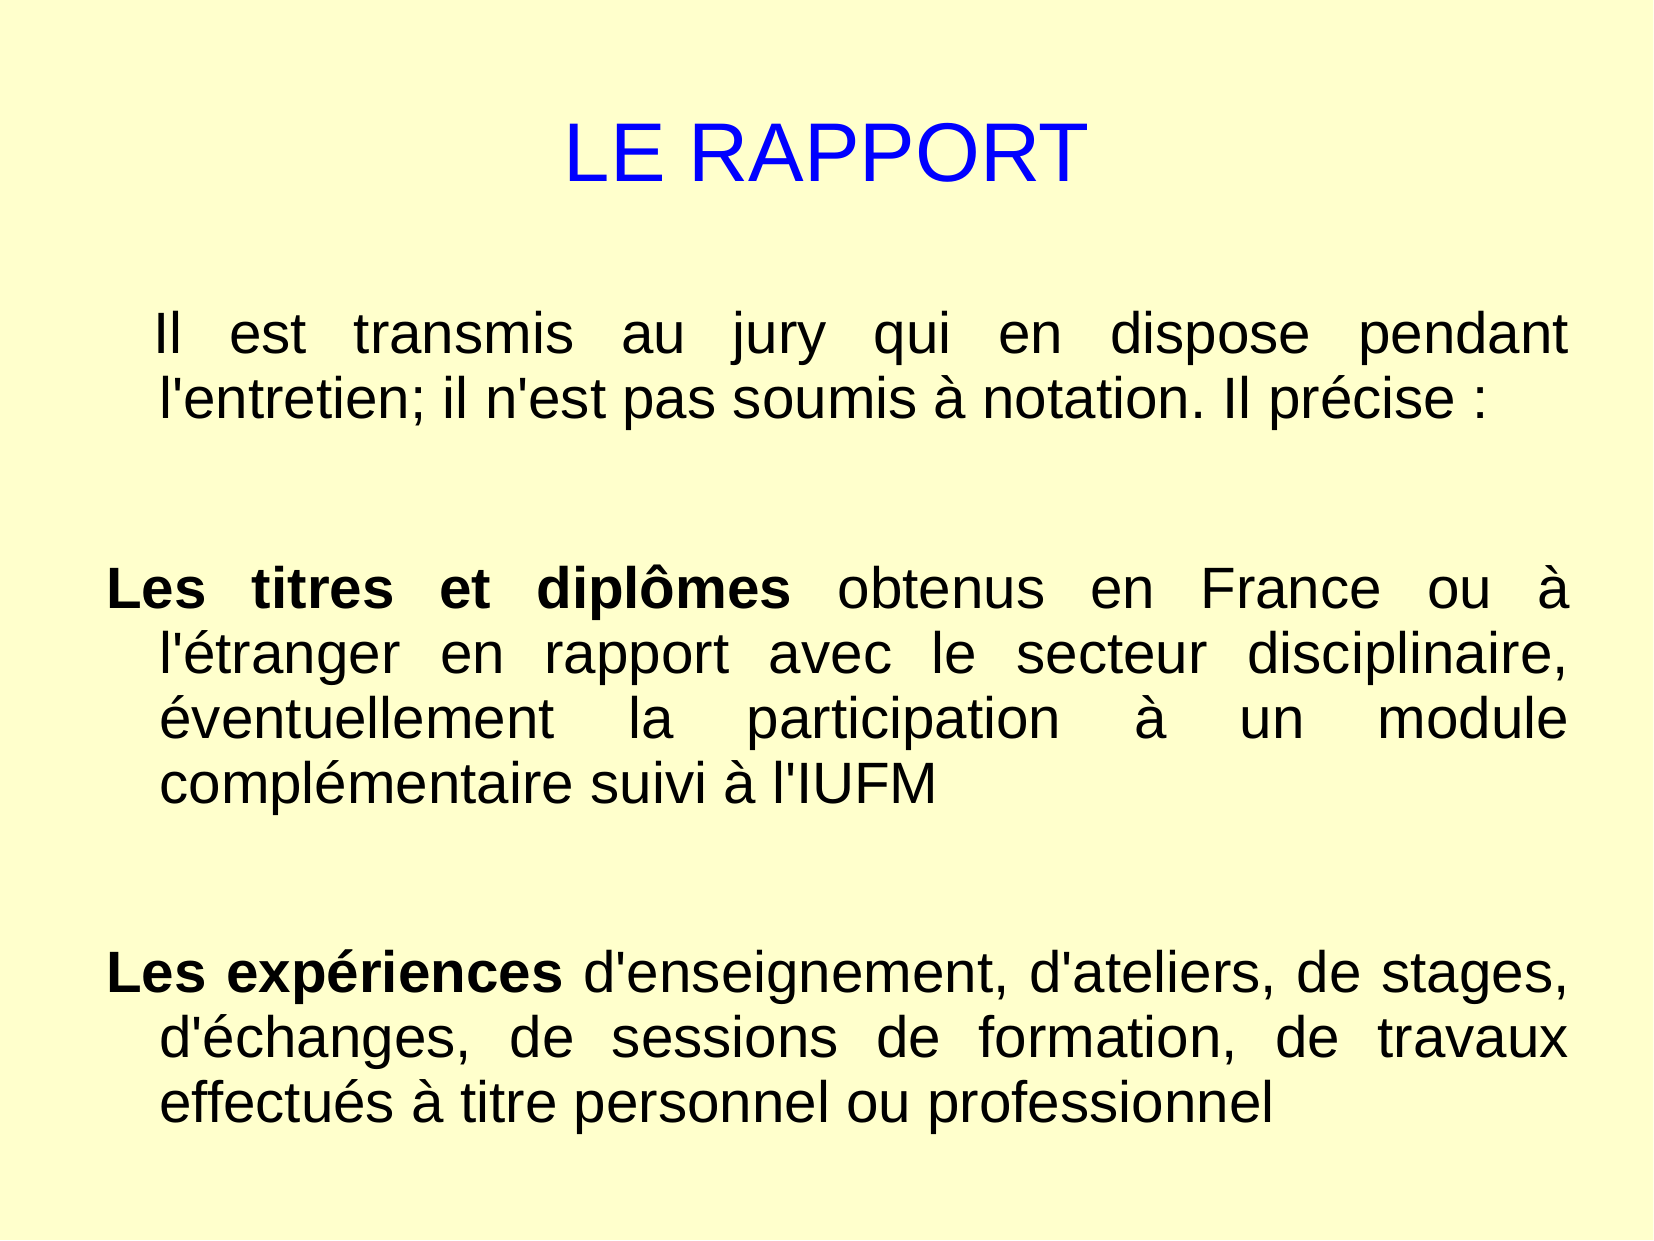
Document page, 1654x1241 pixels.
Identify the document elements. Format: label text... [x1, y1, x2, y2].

title LE RAPPORT [82, 56, 1571, 250]
list Il est transmis au jury qui en dispose pendant l'entretien; il n'est pas soumis à notation. Il précise : Les titres et diplômes obtenus en France ou à l'étranger en rapport avec le secteur disciplinaire, éventuellement la participation à un module complémentaire suivi à l'IUFM Les expériences d'enseignement, d'ateliers, de stages, d'échanges, de sessions de formation, de travaux effectués à titre personnel ou professionnel [88, 206, 1571, 1240]
